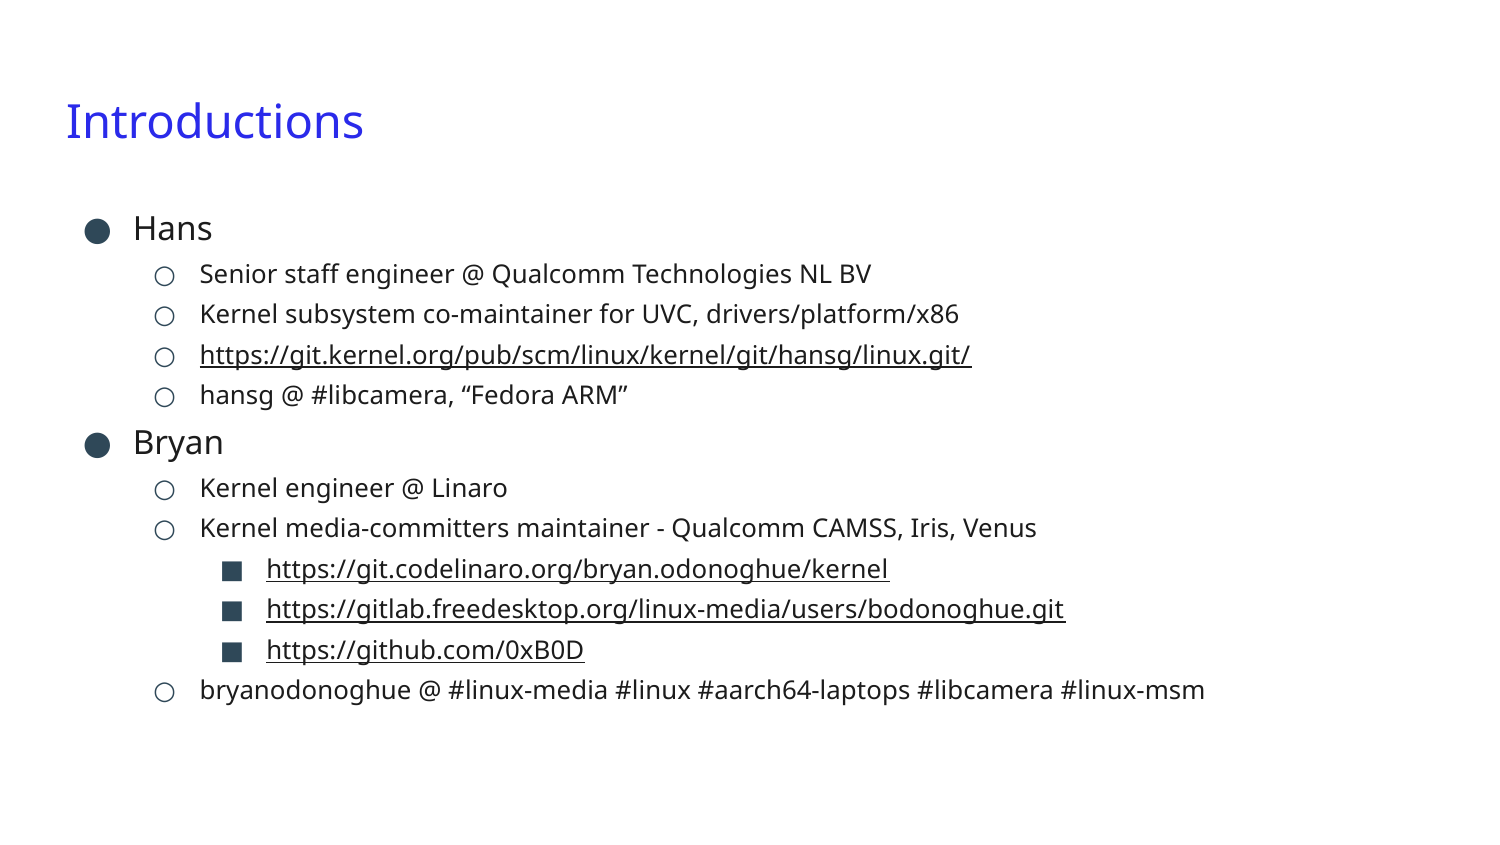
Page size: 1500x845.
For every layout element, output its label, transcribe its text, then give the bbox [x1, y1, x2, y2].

list Hans Senior staff engineer @ Qualcomm Technologies NL BV Kernel subsystem co-maintainer for UVC, drivers/platform/x86 https://git.kernel.org/pub/scm/linux/kernel/git/hansg/linux.git/ hansg @ #libcamera, “Fedora ARM” Bryan Kernel engineer @ Linaro Kernel media-committers maintainer - Qualcomm CAMSS, Iris, Venus https://git.codelinaro.org/bryan.odonoghue/kernel https://gitlab.freedesktop.org/linux-media/users/bodonoghue.git https://github.com/0xB0D bryanodonoghue @ #linux-media #linux #aarch64-laptops #libcamera #linux-msm [51, 183, 1449, 728]
title Introductions [51, 73, 1449, 168]
